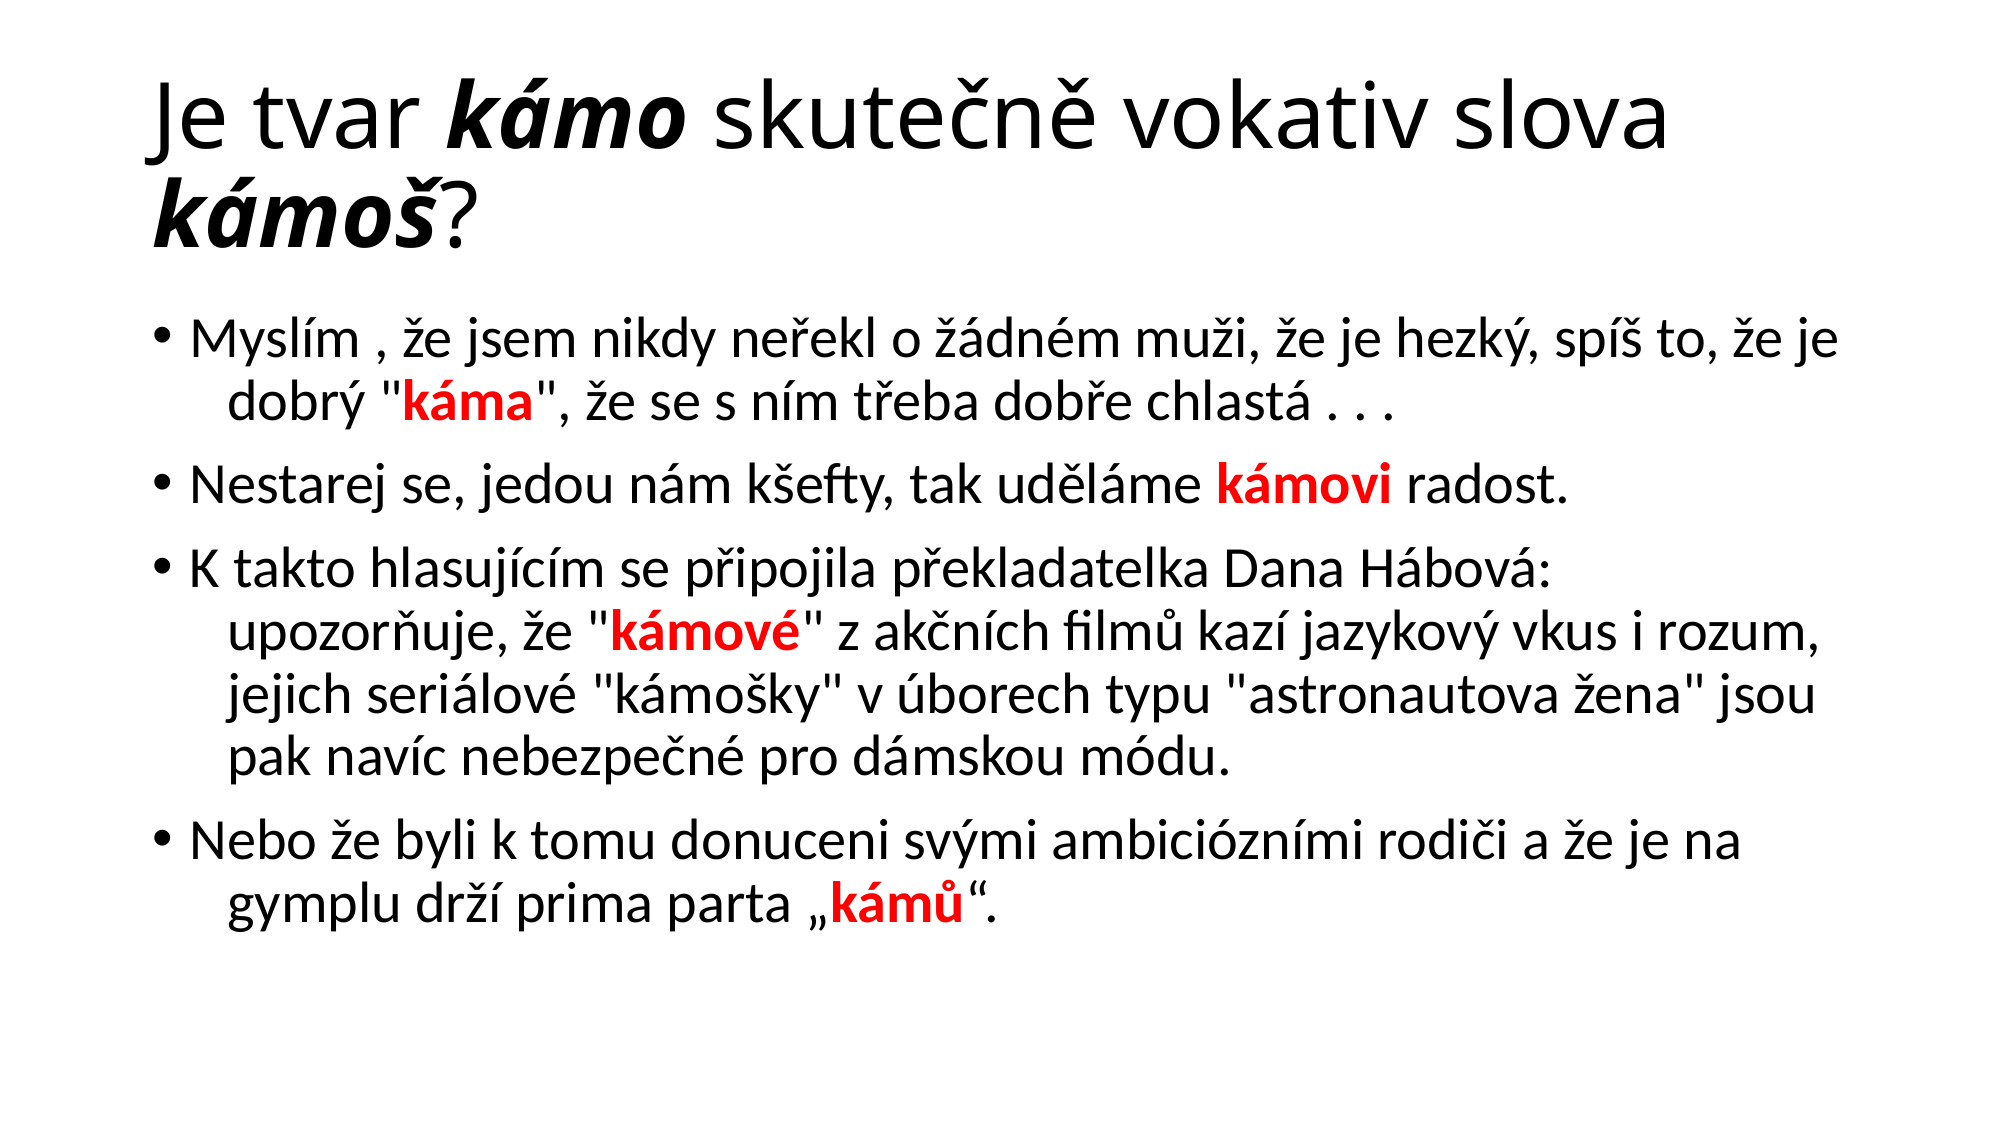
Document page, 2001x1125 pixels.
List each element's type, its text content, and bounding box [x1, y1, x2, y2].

list Myslím , že jsem nikdy neřekl o žádném muži, že je hezký, spíš to, že je dobrý "káma", že se s ním třeba dobře chlastá . . . Nestarej se, jedou nám kšefty, tak uděláme kámovi radost. K takto hlasujícím se připojila překladatelka Dana Hábová: upozorňuje, že "kámové" z akčních filmů kazí jazykový vkus i rozum, jejich seriálové "kámošky" v úborech typu "astronautova žena" jsou pak navíc nebezpečné pro dámskou módu. Nebo že byli k tomu donuceni svými ambiciózními rodiči a že je na gymplu drží prima parta „kámů“. [137, 299, 1863, 1014]
title Je tvar kámo skutečně vokativ slova kámoš? [137, 59, 1863, 278]
